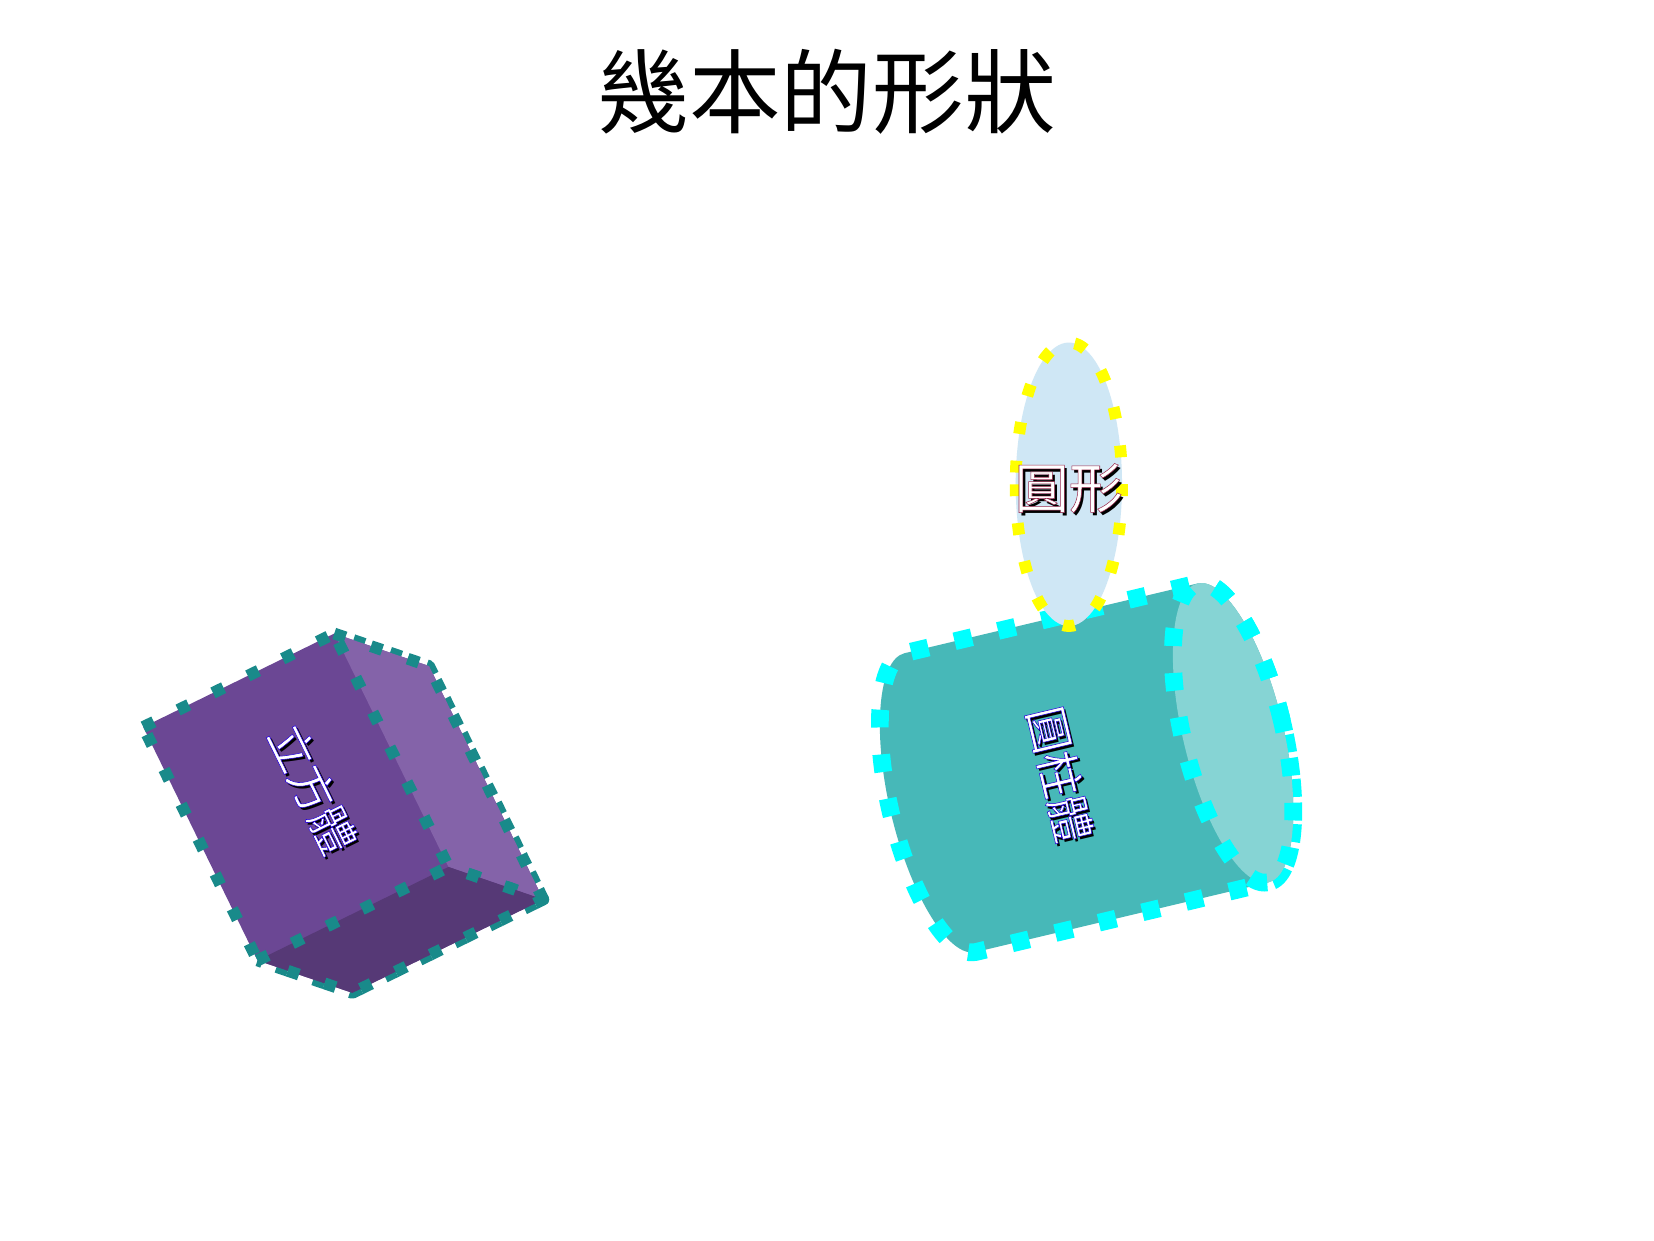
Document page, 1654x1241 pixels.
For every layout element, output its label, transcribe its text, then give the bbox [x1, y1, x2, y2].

text_box 圓形 [1015, 342, 1123, 627]
title 幾本的形狀 [82, 31, 1571, 275]
text_box 立方體 [143, 633, 448, 960]
text_box 圓柱體 [879, 584, 1266, 953]
text_box 圓形 [1084, 473, 1090, 483]
